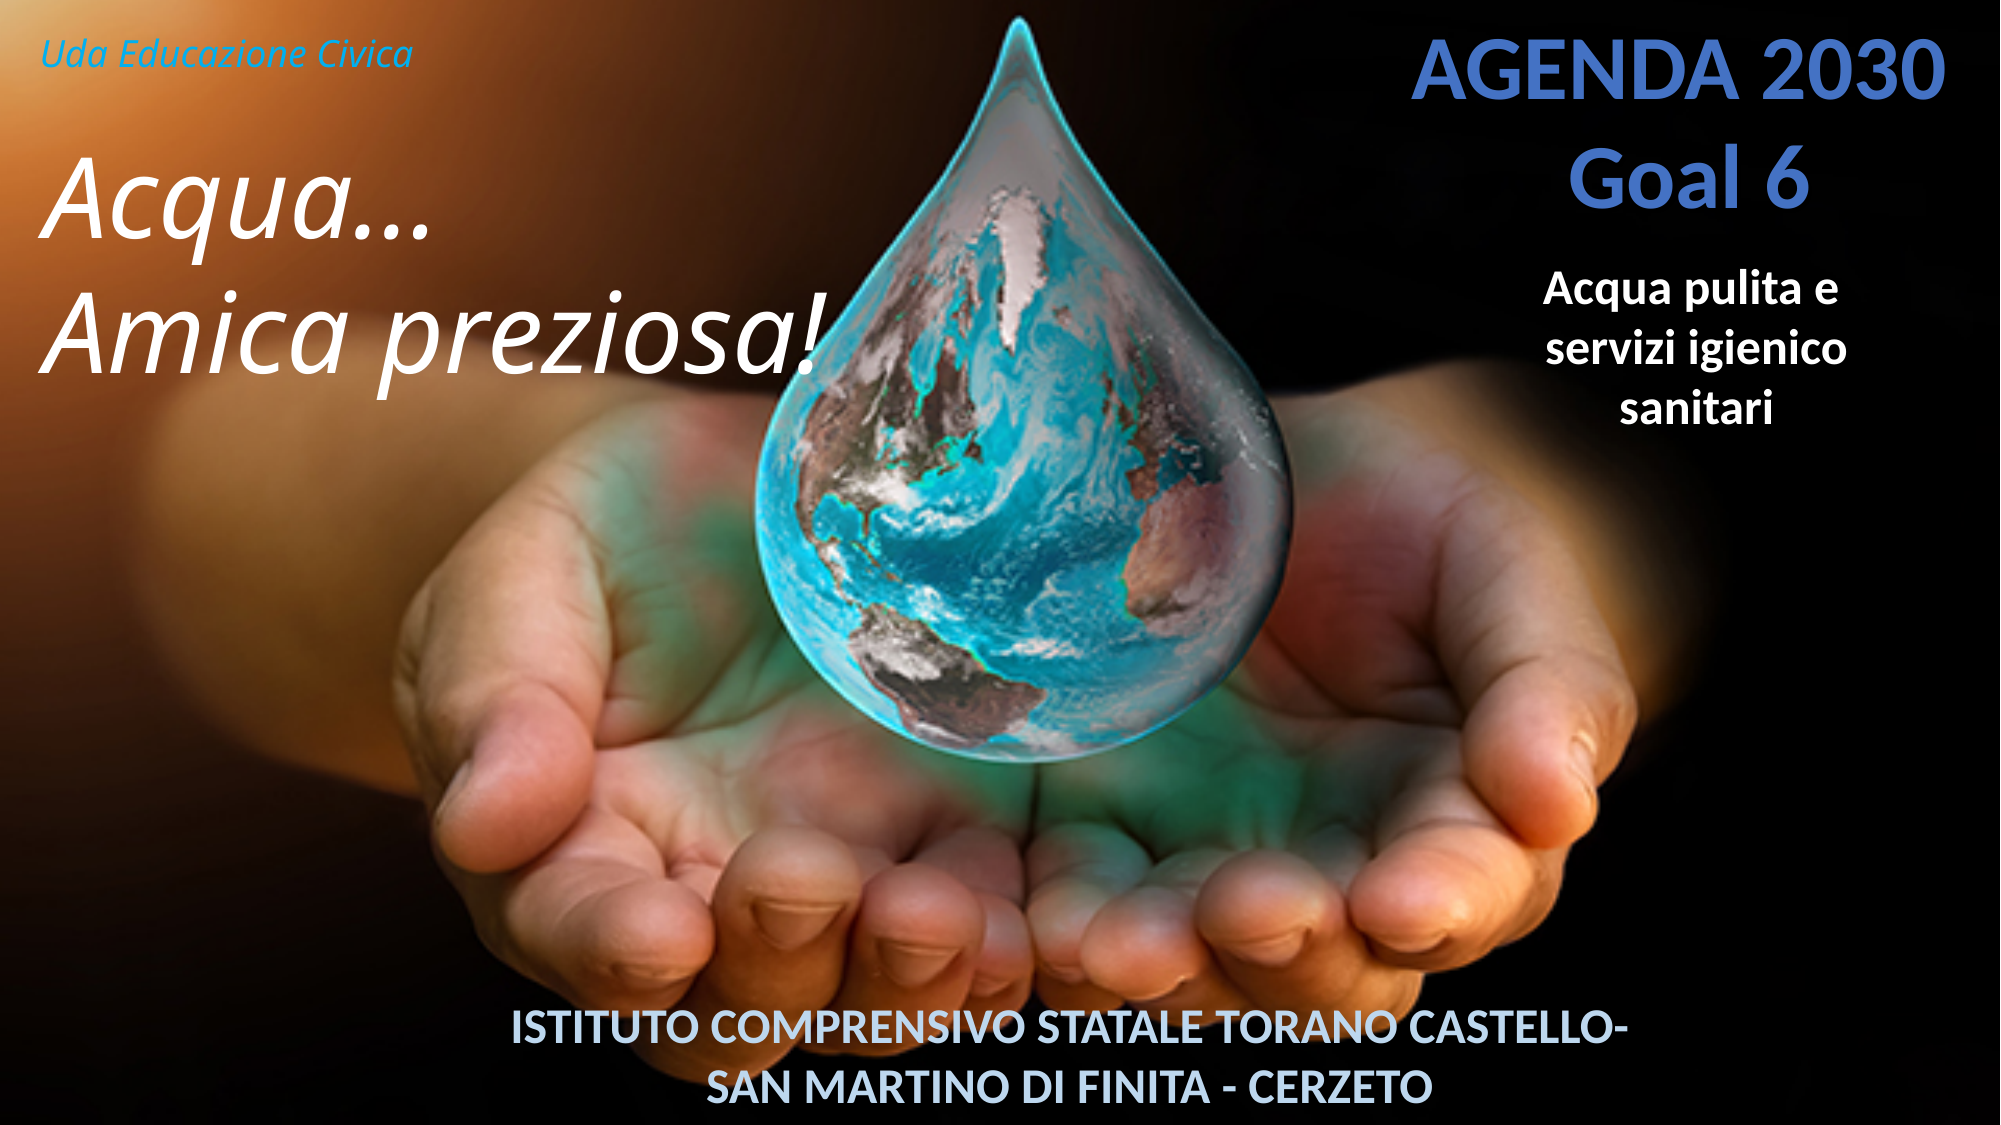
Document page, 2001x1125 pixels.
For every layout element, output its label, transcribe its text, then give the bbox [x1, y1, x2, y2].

text_box Acqua… Amica preziosa! [29, 118, 1131, 407]
text_box Uda Educazione Civica [24, 22, 581, 83]
text_box Acqua pulita e servizi igienico sanitari [1456, 246, 1937, 444]
text_box AGENDA 2030 Goal 6 [1388, 0, 1970, 235]
text_box ISTITUTO COMPRENSIVO STATALE TORANO CASTELLO- SAN MARTINO DI FINITA - CERZETO [443, 986, 1697, 1121]
picture [0, 0, 2000, 1125]
